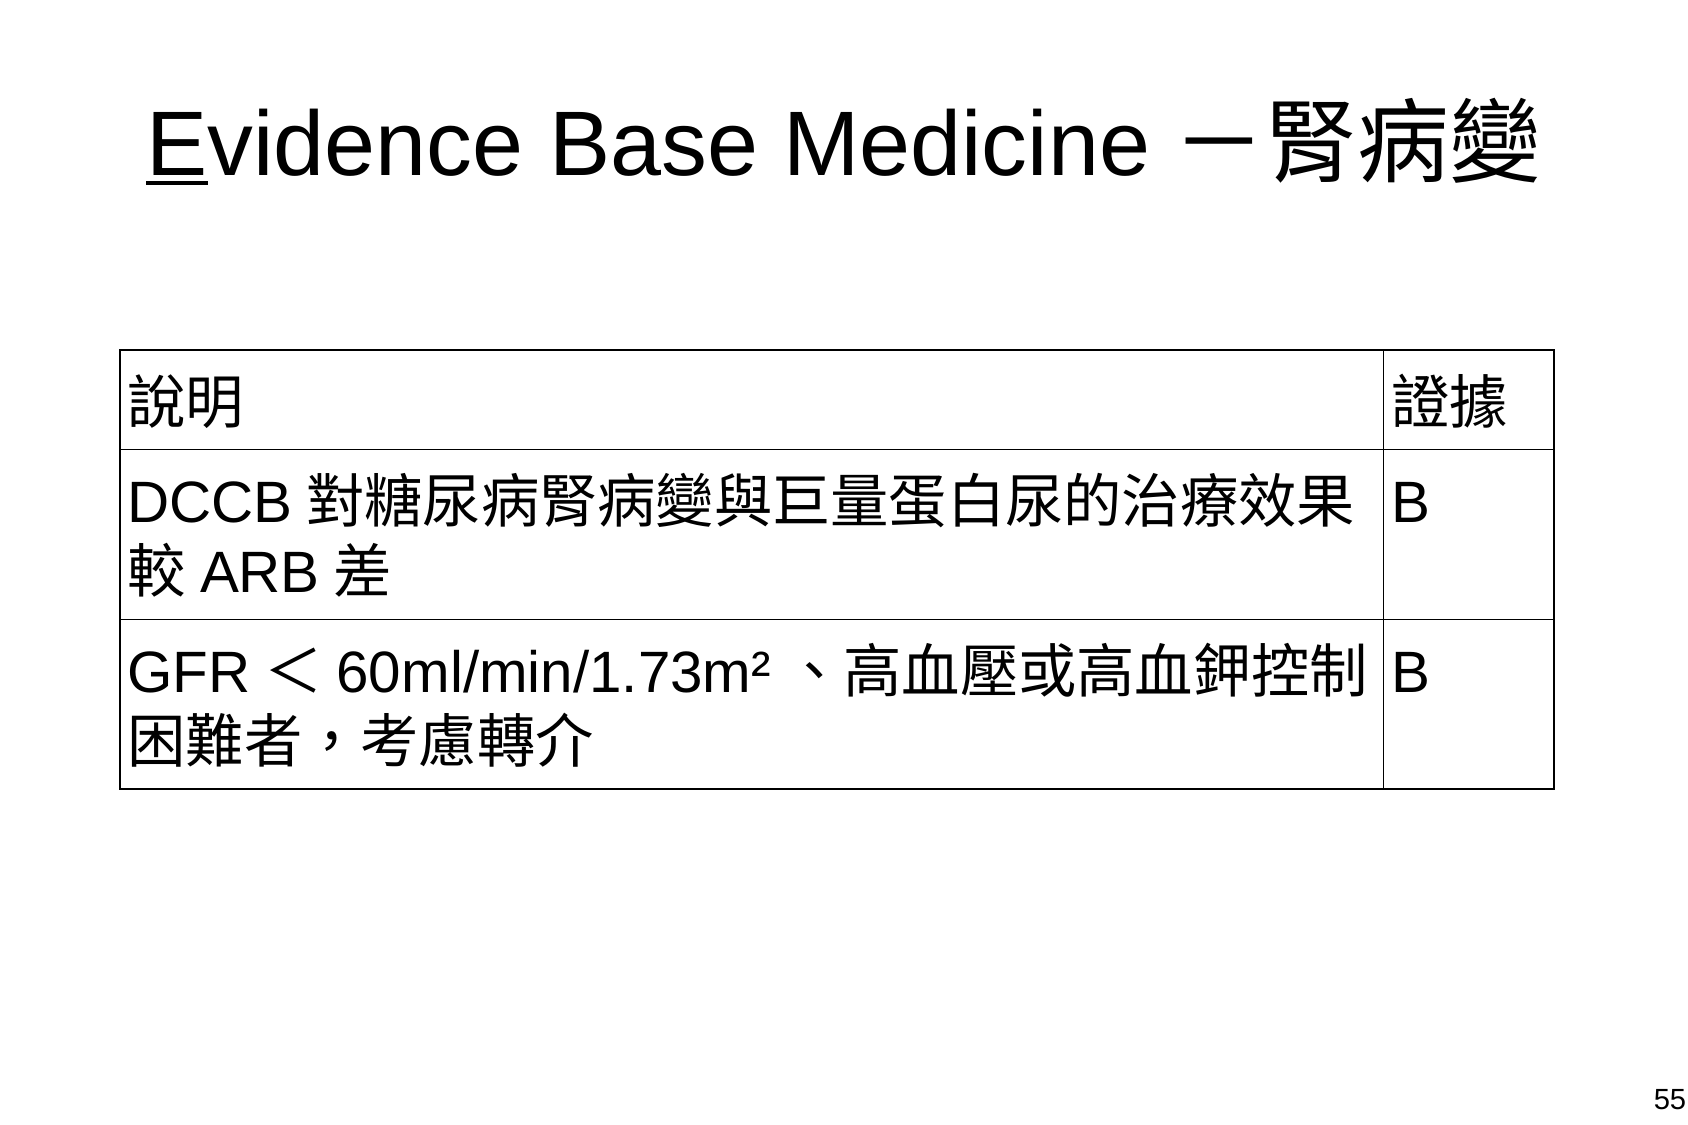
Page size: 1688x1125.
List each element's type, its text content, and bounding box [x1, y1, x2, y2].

table_cell DCCB對糖尿病腎病變與巨量蛋白尿的治療效果較ARB差 [121, 450, 1383, 619]
table_cell GFR＜60ml/min/1.73m²、高血壓或高血鉀控制困難者，考慮轉介 [121, 620, 1383, 788]
title Evidence Base Medicine－腎病變 [84, 45, 1604, 233]
table_cell B [1384, 450, 1553, 619]
table_cell B [1384, 620, 1553, 788]
table_header 說明 [121, 351, 1383, 449]
table_header 證據 [1384, 351, 1553, 449]
